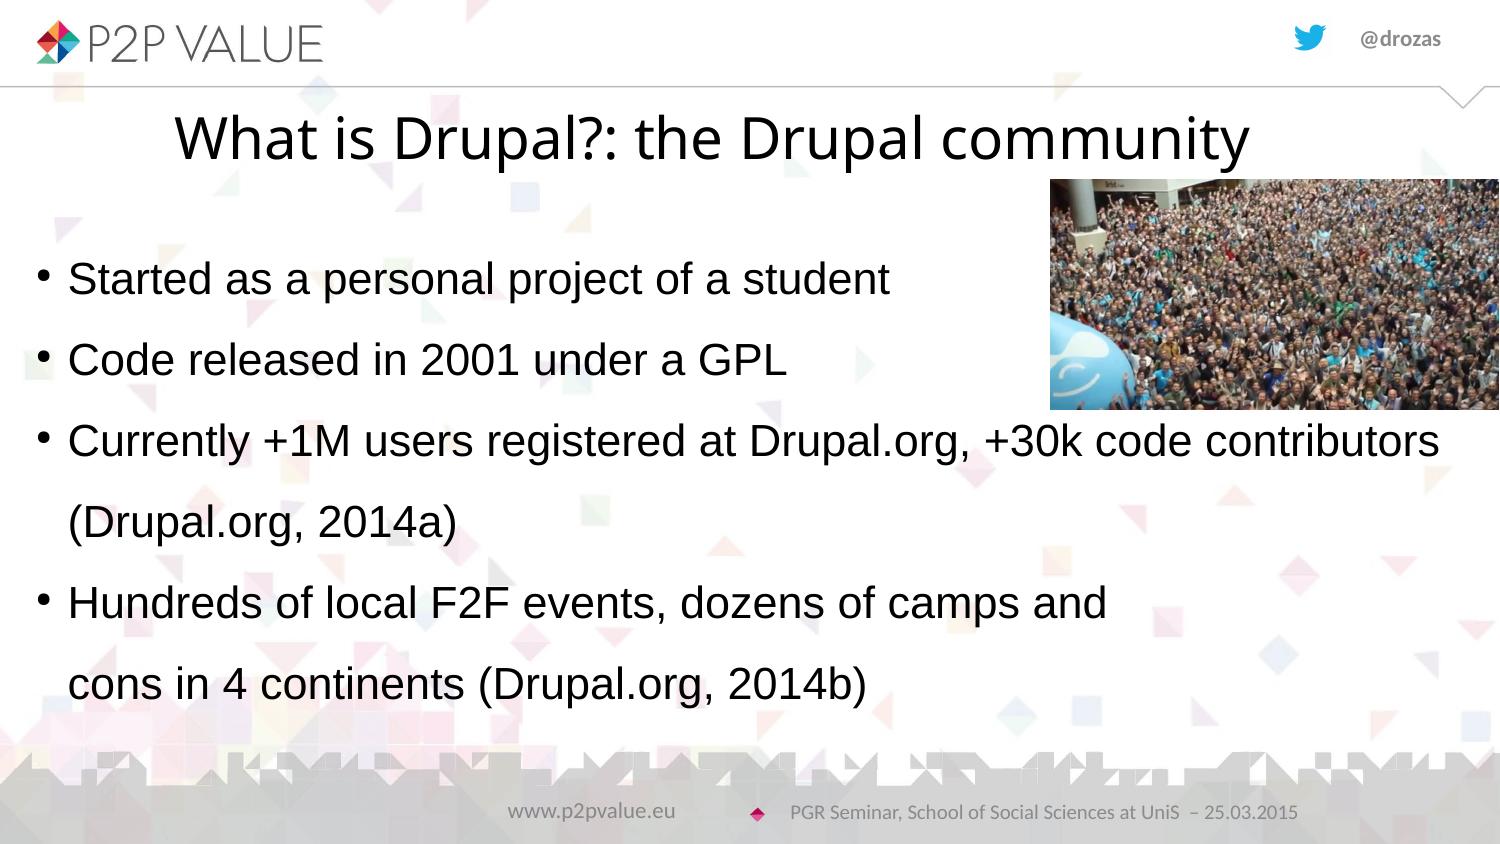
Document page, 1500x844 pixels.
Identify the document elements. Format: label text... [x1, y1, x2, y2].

title What is Drupal?: the Drupal community [60, 92, 1366, 162]
picture [1050, 179, 1499, 410]
text_box PGR Seminar, School of Social Sciences at UniS – 25.03.2015 [777, 788, 1470, 834]
subtitle Started as a personal project of a student Code released in 2001 under a GPL Currently +1M users registered at Drupal.org, +30k code contributors (Drupal.org, 2014a) Hundreds of local F2F events, dozens of camps and cons in 4 continents (Drupal.org, 2014b) [22, 162, 1500, 718]
text_box www.p2pvalue.eu [501, 789, 720, 829]
picture [0, 0, 1500, 844]
text_box @drozas [1333, 15, 1455, 60]
